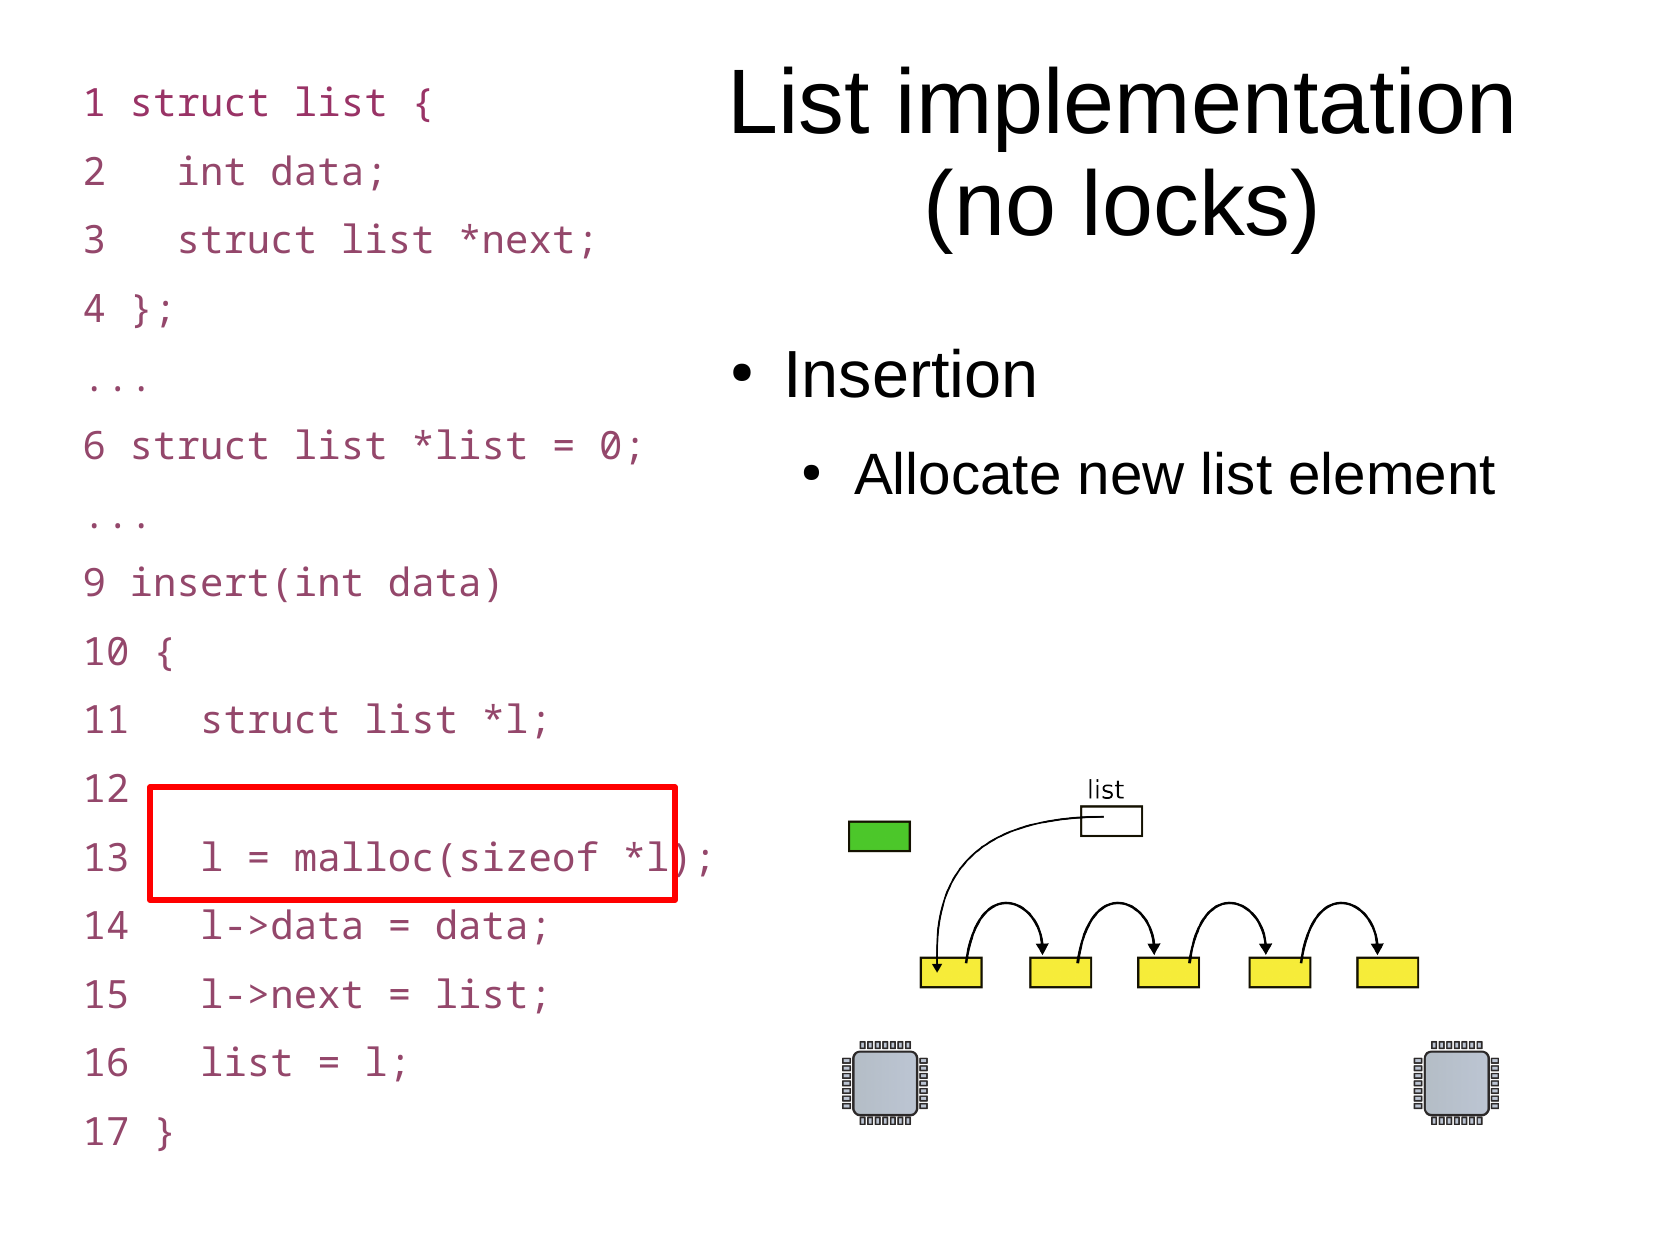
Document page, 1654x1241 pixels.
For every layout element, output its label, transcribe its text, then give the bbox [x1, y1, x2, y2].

title List implementation (no locks) [675, 49, 1571, 257]
list 1 struct list { 2 int data; 3 struct list *next; 4 }; ... 6 struct list *list = 0; ... 9 insert(int data) 10 { 11 struct list *l; 12 13 l = malloc(sizeof *l); 14 l->data = data; 15 l->next = list; 16 list = l; 17 } [82, 75, 1571, 1163]
picture [842, 779, 1499, 1126]
list Insertion Allocate new list element [712, 337, 1571, 1010]
